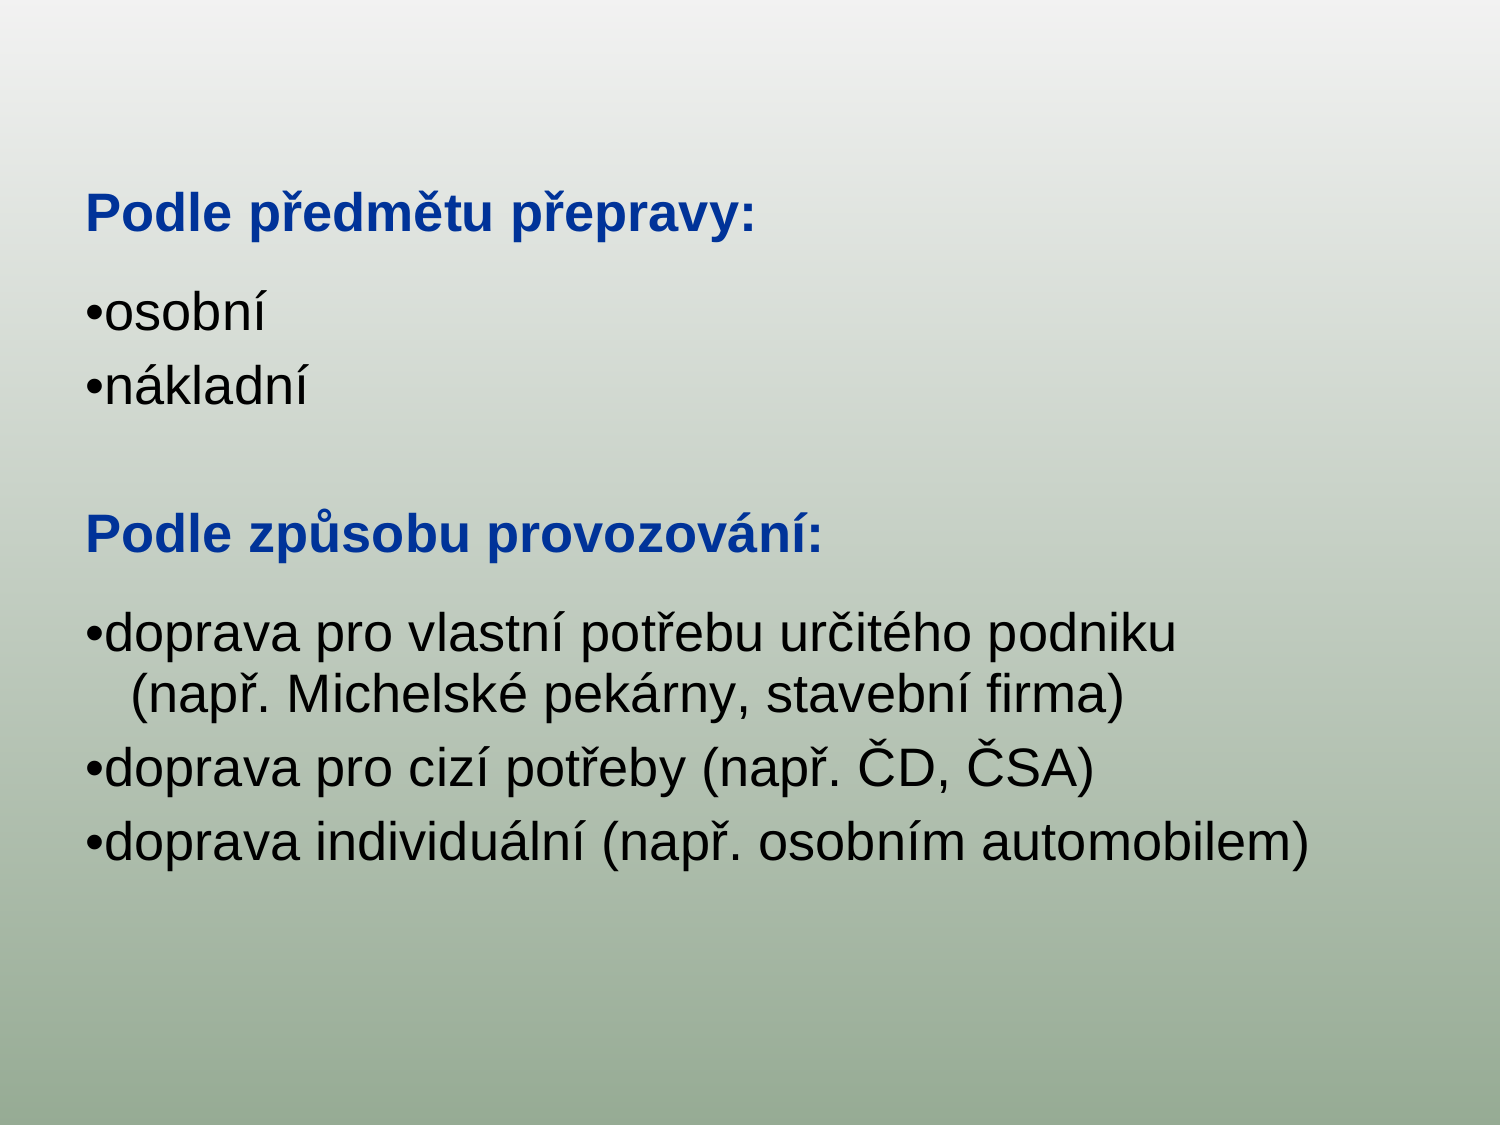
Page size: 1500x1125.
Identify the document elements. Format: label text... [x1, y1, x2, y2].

list Podle předmětu přepravy: osobní nákladní Podle způsobu provozování: doprava pro vlastní potřebu určitého podniku (např. Michelské pekárny, stavební firma) doprava pro cizí potřeby (např. ČD, ČSA) doprava individuální (např. osobním automobilem) [70, 174, 1500, 1090]
